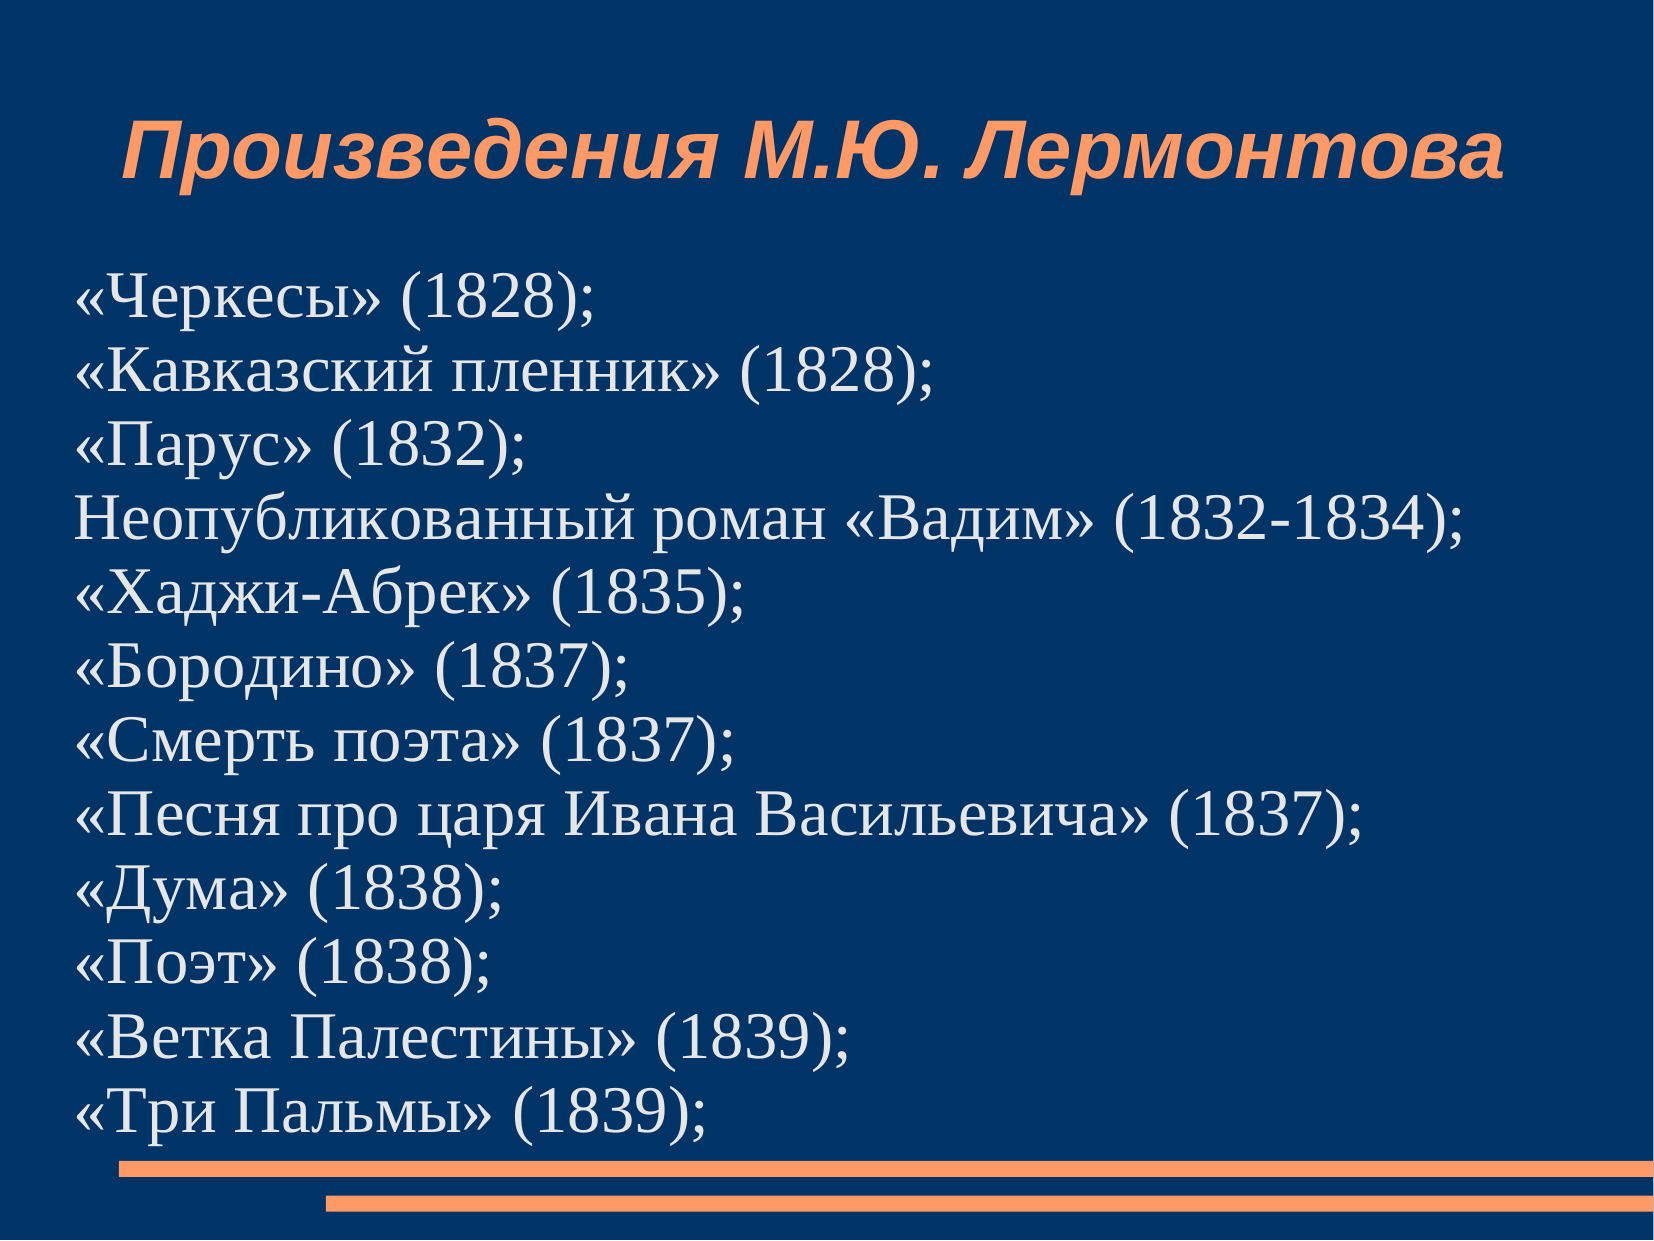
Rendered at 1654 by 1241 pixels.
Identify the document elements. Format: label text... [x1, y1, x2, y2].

list «Черкесы» (1828); «Кавказский пленник» (1828); «Парус» (1832); Неопубликованный роман «Вадим» (1832-1834); «Хаджи-Абрек» (1835); «Бородино» (1837); «Смерть поэта» (1837); «Песня про царя Ивана Васильевича» (1837); «Дума» (1838); «Поэт» (1838); «Ветка Палестины» (1839); «Три Пальмы» (1839); [73, 258, 1562, 1147]
title Произведения М.Ю. Лермонтова [121, 46, 1534, 254]
